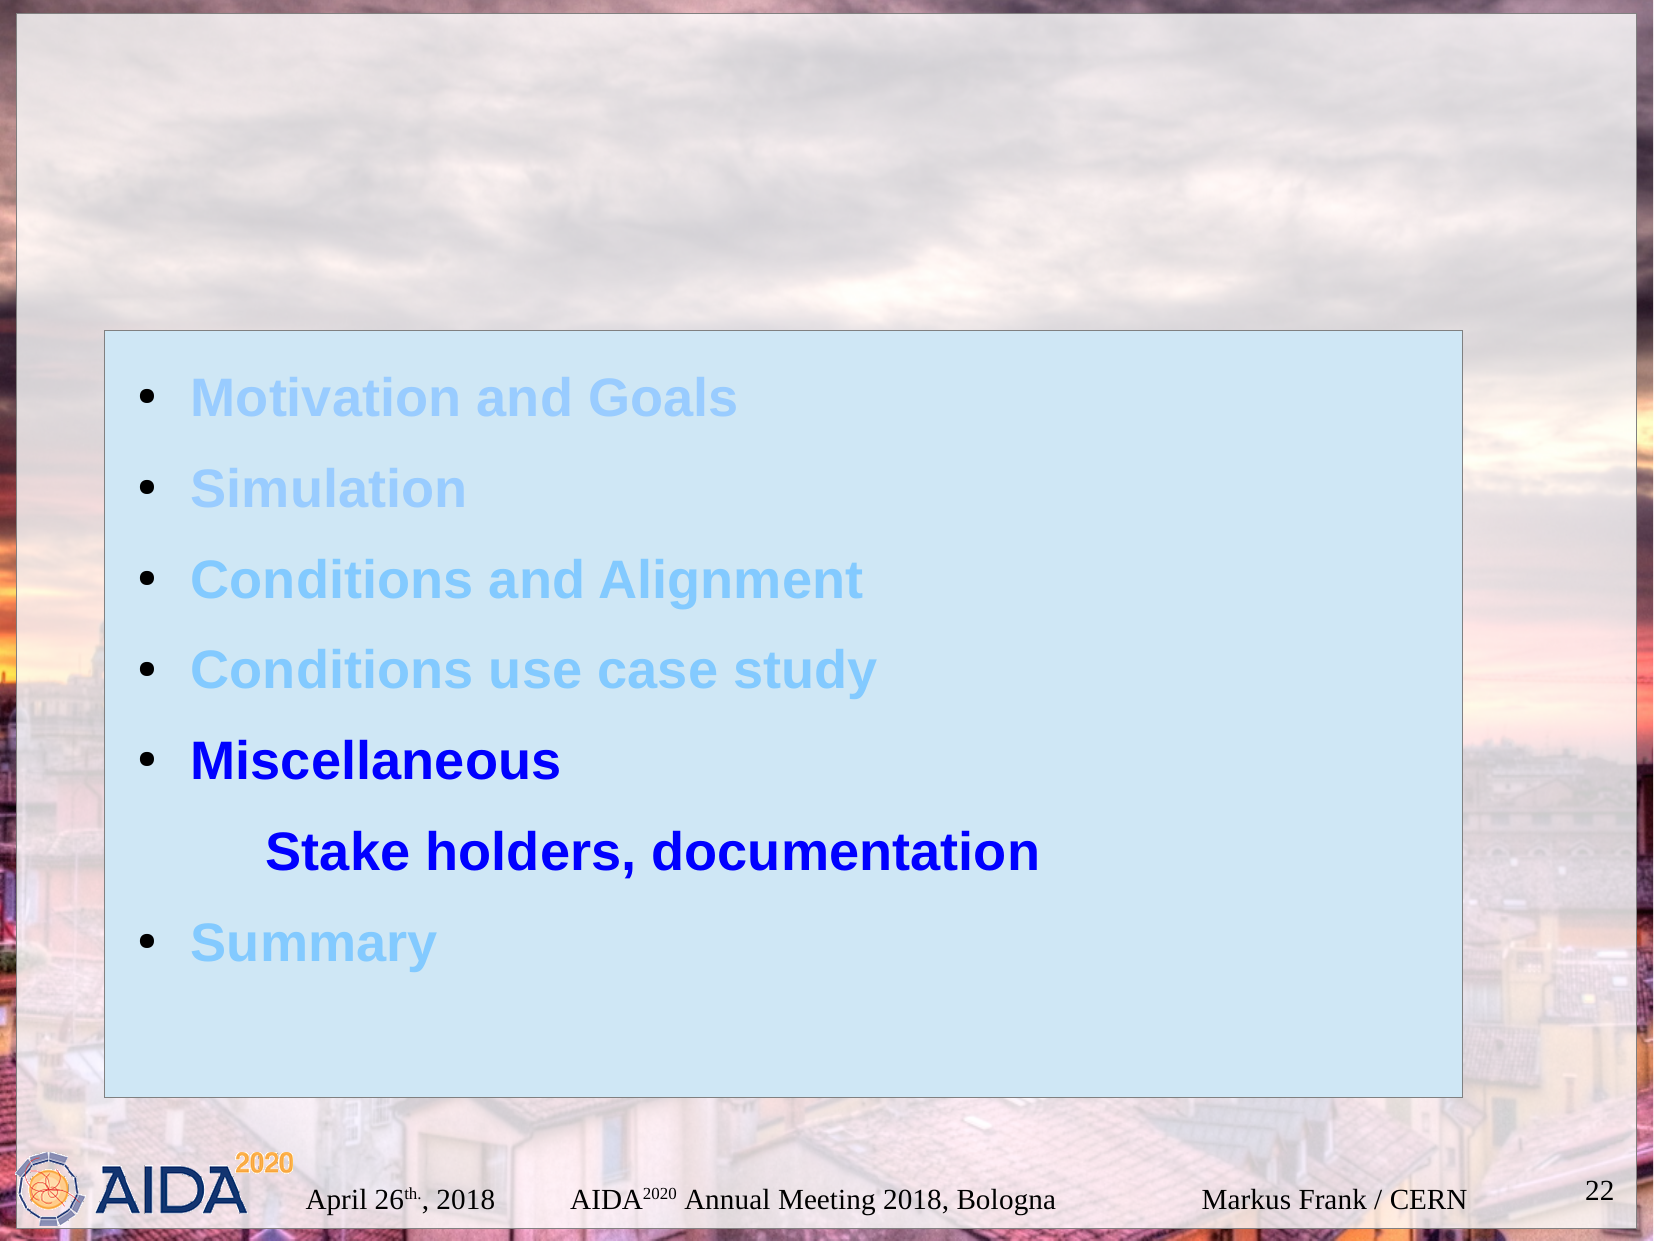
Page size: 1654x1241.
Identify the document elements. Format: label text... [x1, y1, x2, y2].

picture [0, 0, 1654, 1241]
text_box Motivation and Goals Simulation Conditions and Alignment Conditions use case study Miscellaneous Stake holders, documentation Summary [104, 330, 1463, 1098]
